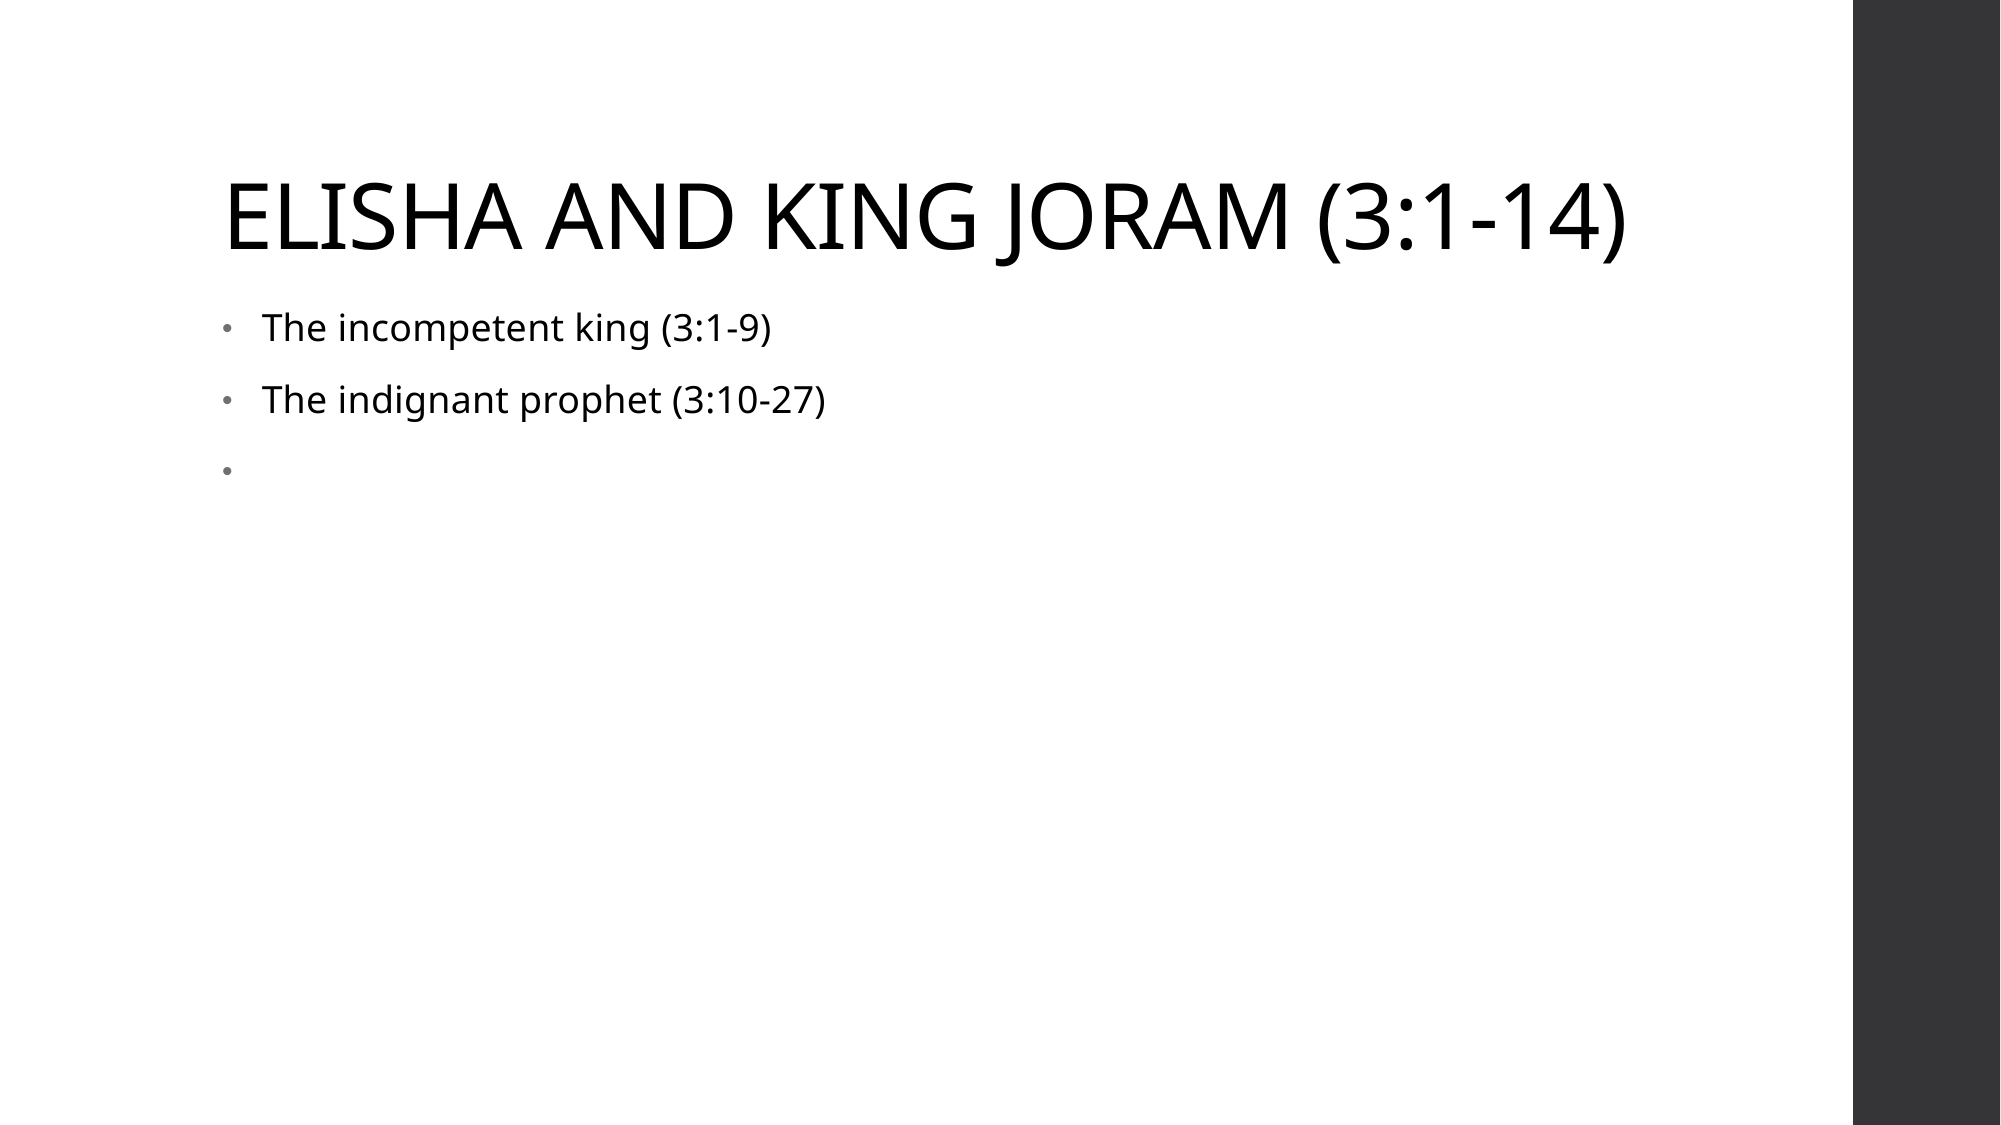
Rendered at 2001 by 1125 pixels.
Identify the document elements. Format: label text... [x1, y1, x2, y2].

list The incompetent king (3:1-9) The indignant prophet (3:10-27) [206, 299, 1617, 1014]
title ELISHA AND KING JORAM (3:1-14) [206, 60, 1797, 278]
